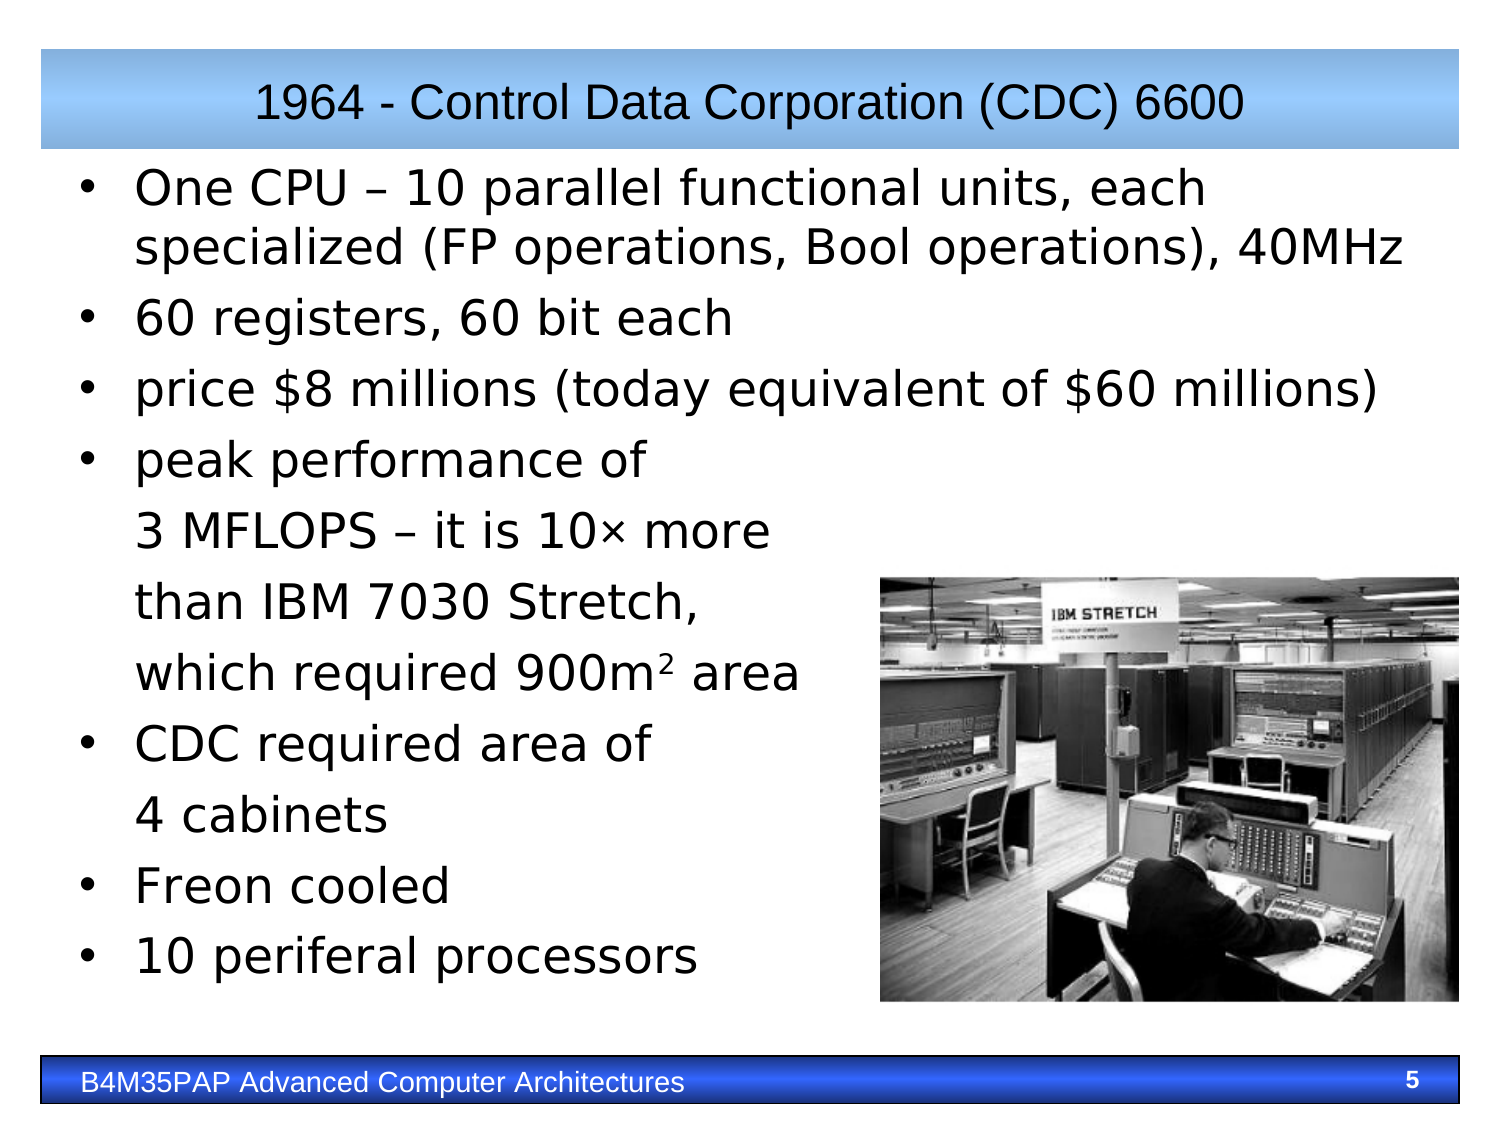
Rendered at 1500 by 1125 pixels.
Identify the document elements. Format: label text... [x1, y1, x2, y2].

title 1964 - Control Data Corporation (CDC) 6600 [41, 49, 1459, 149]
list One CPU – 10 parallel functional units, each specialized (FP operations, Bool operations), 40MHz 60 registers, 60 bit each price $8 millions (today equivalent of $60 millions) peak performance of 3 MFLOPS – it is 10× more than IBM 7030 Stretch, which required 900m2 area CDC required area of 4 cabinets Freon cooled 10 periferal processors [64, 148, 1436, 1000]
picture [880, 554, 1459, 1024]
